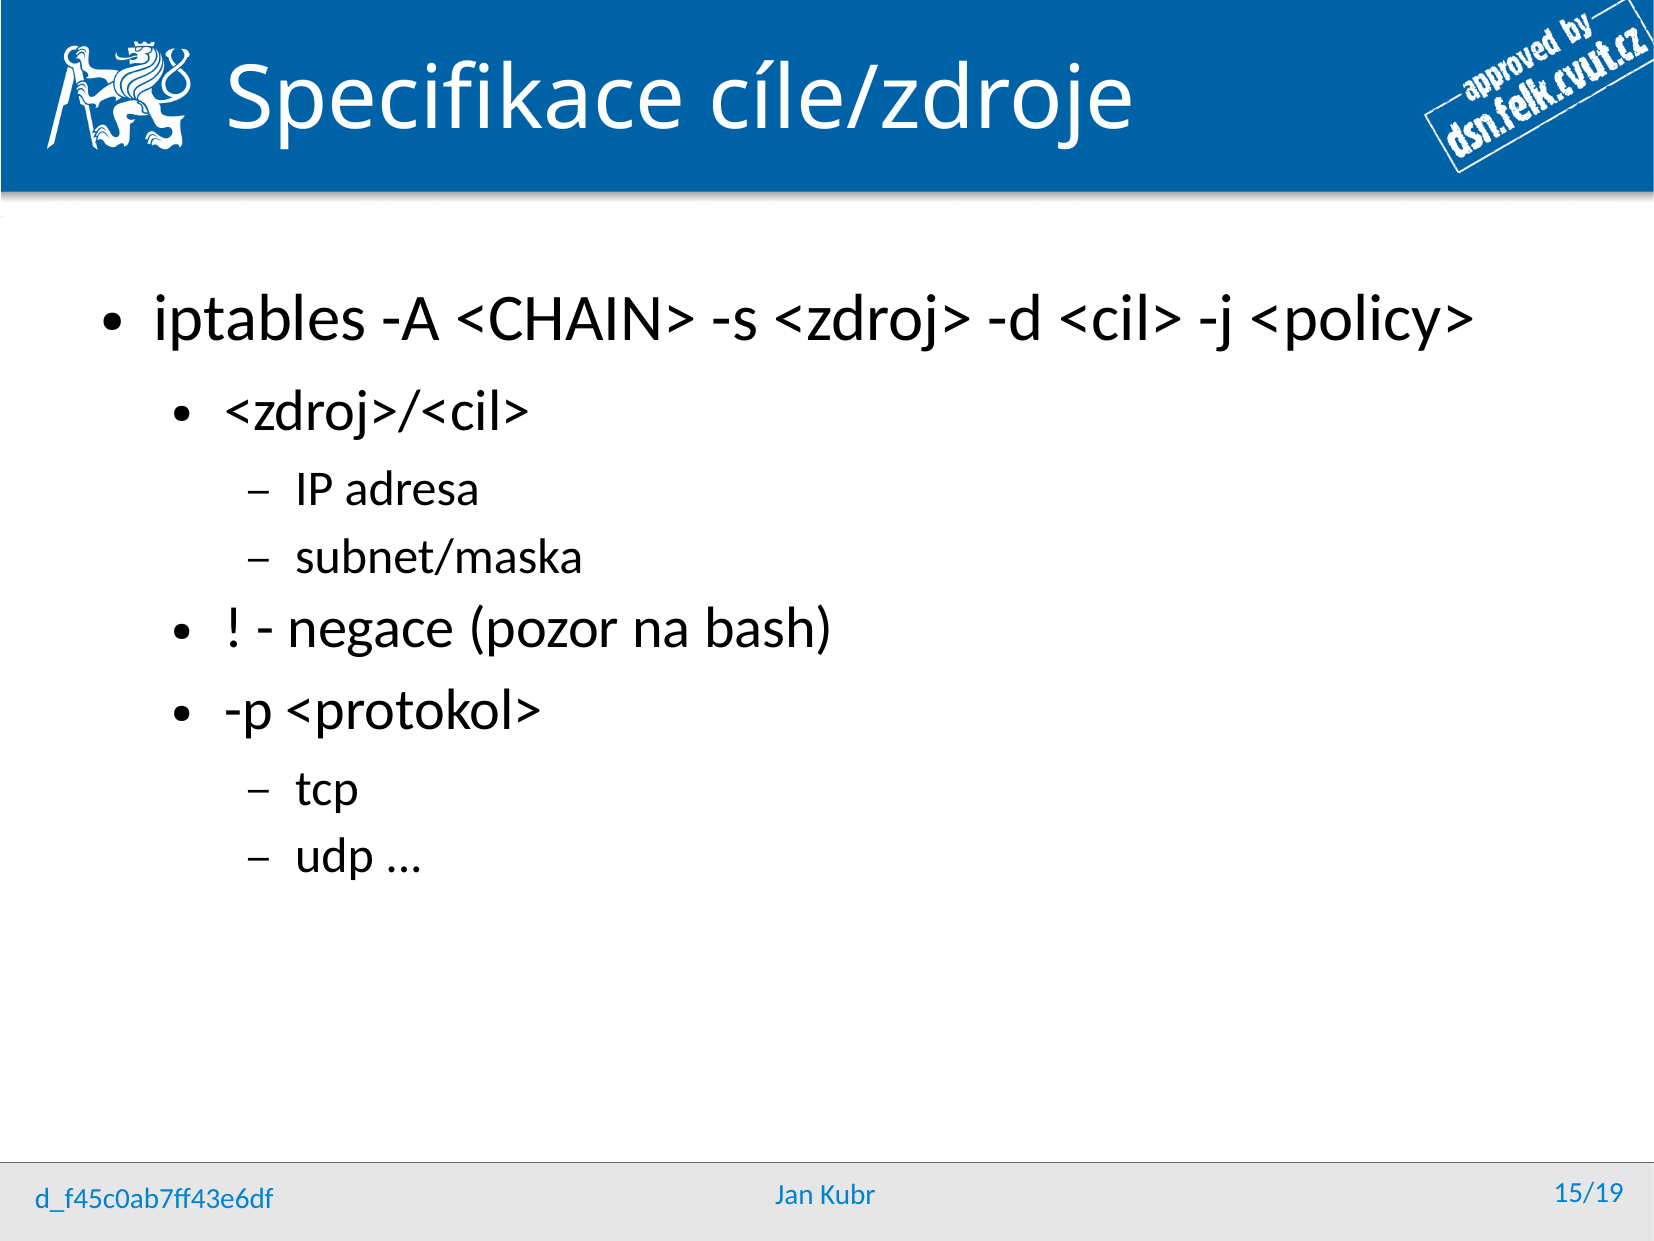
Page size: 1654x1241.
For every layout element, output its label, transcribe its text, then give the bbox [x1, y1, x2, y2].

list iptables -A <CHAIN> -s <zdroj> -d <cil> -j <policy> <zdroj>/<cil> IP adresa subnet/maska ! - negace (pozor na bash) -p <protokol> tcp udp ... [82, 290, 1571, 1010]
title Specifikace cíle/zdroje [225, 0, 1426, 188]
picture [1, 0, 1654, 217]
